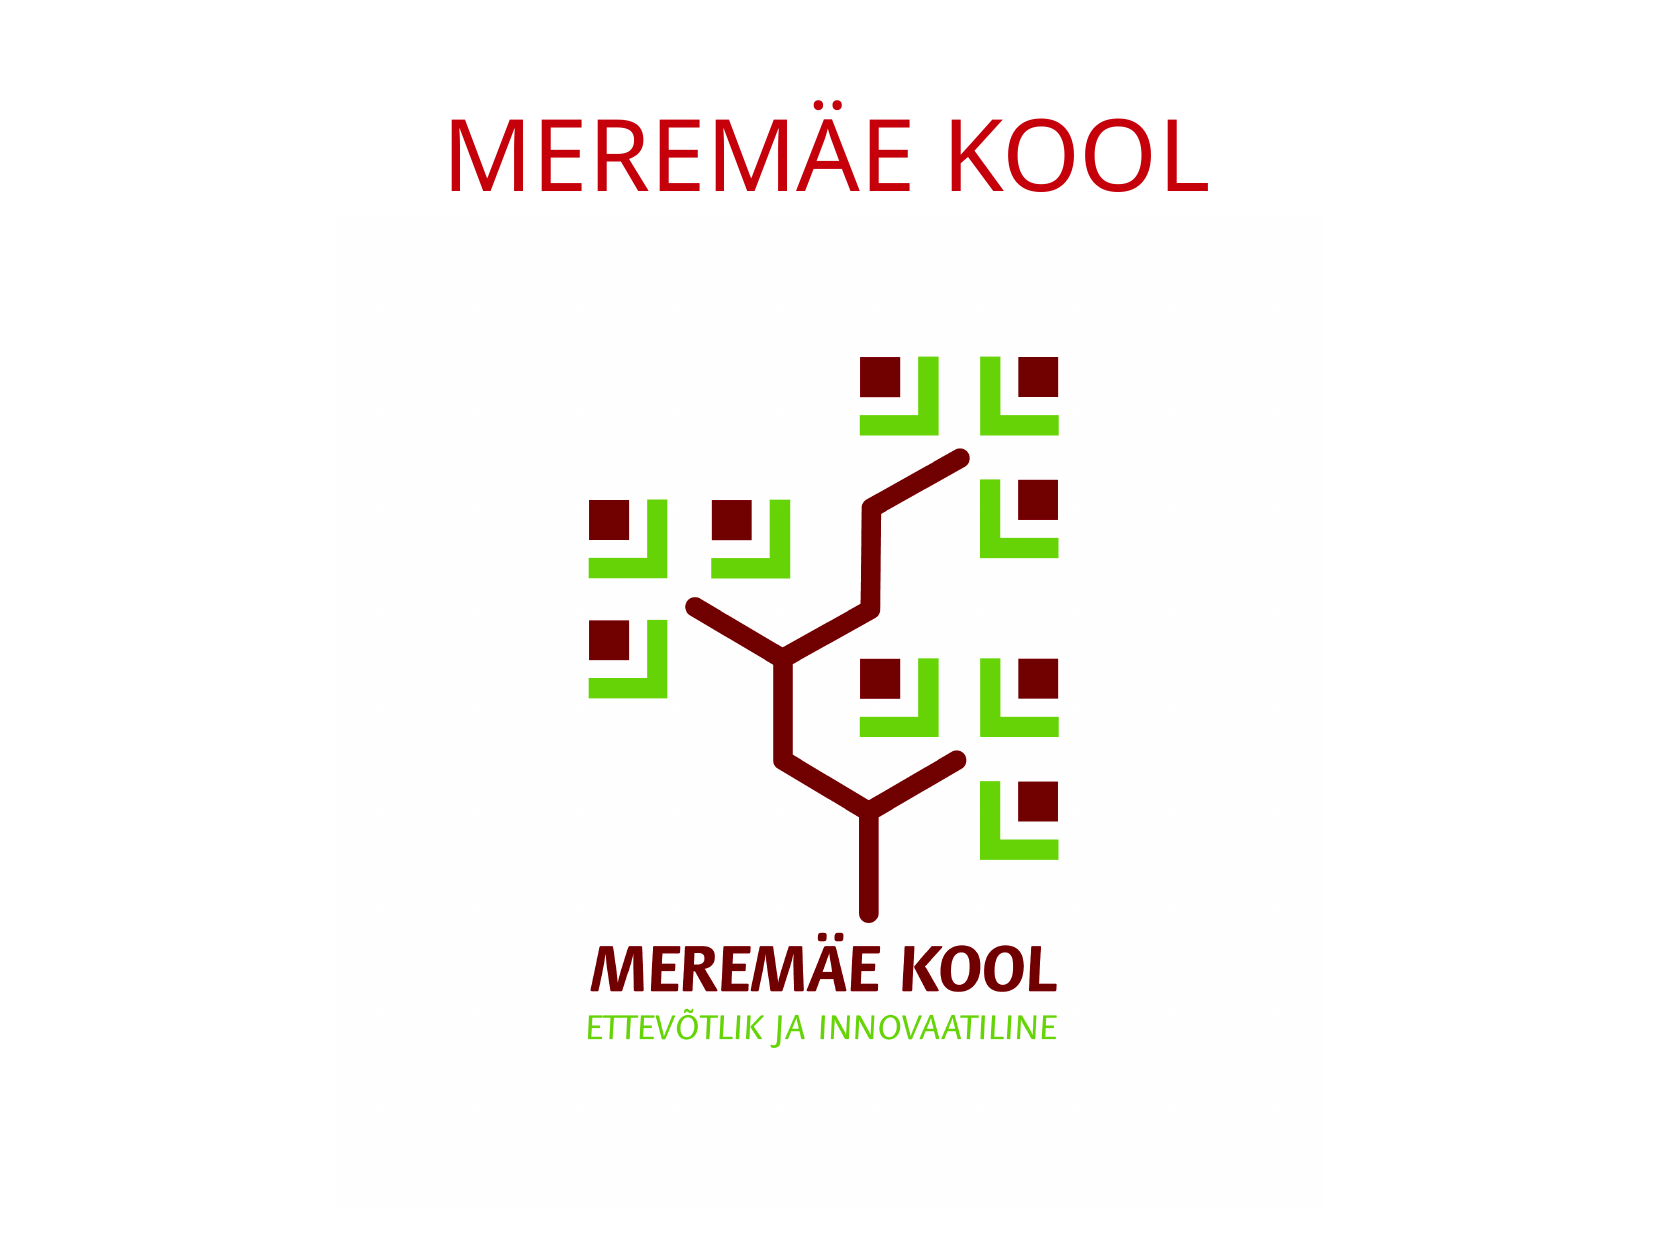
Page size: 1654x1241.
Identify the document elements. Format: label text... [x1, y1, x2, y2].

title MEREMÄE KOOL [82, 49, 1571, 257]
picture [329, 212, 1325, 1208]
